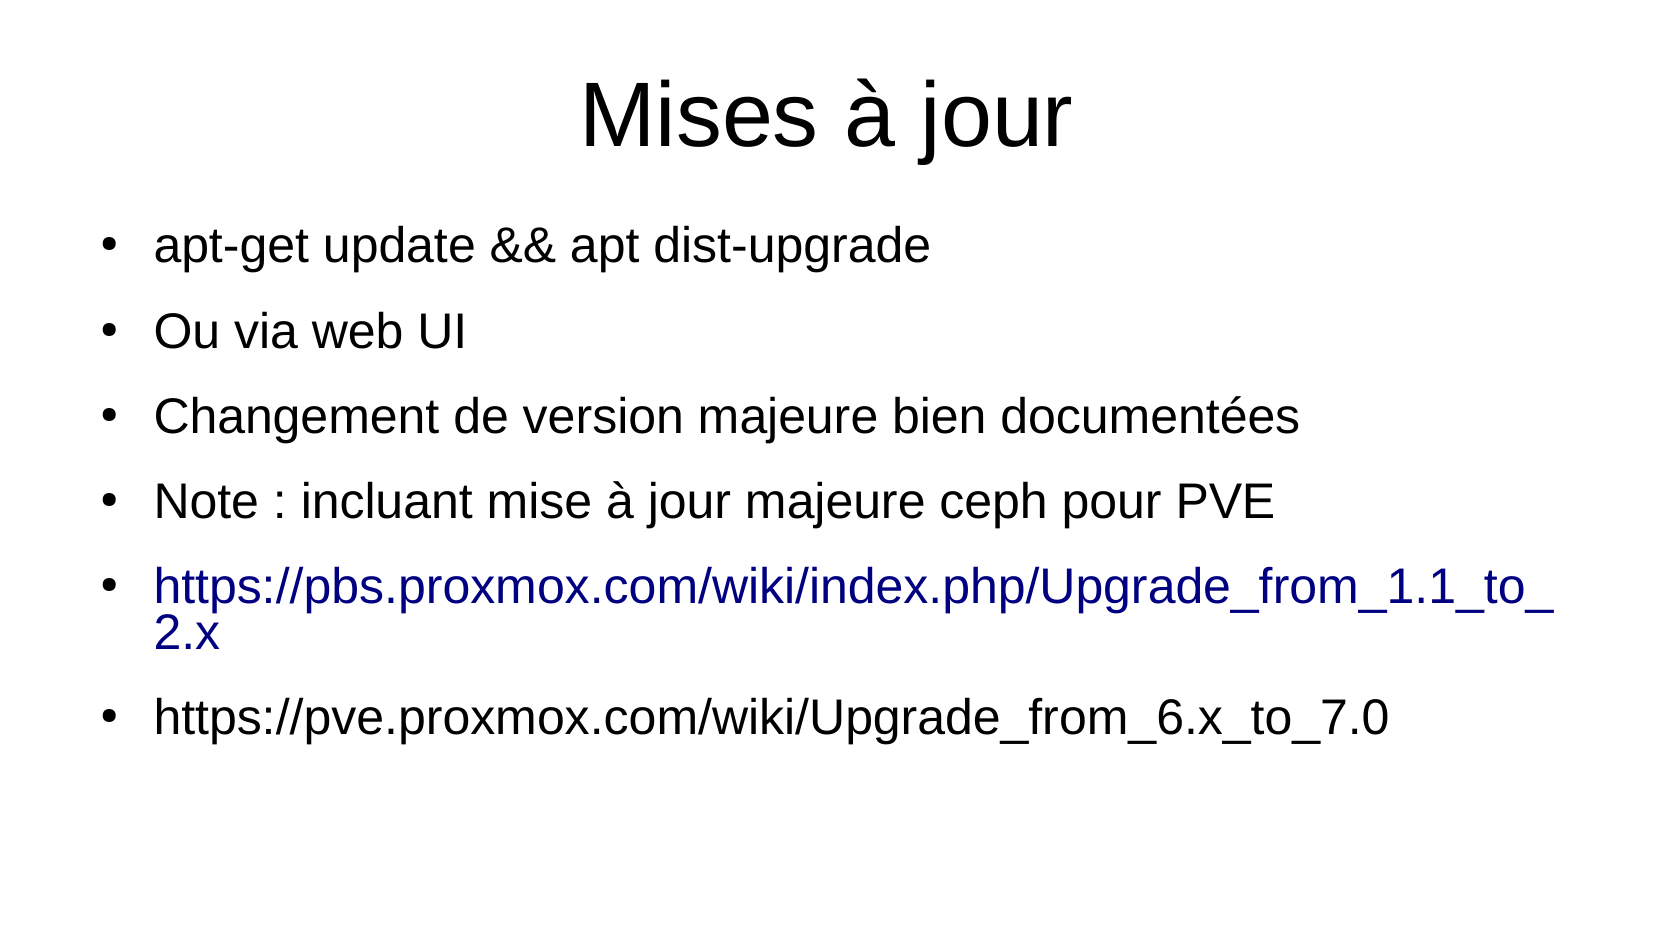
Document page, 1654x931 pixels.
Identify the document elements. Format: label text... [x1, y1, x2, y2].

title Mises à jour [82, 37, 1571, 193]
list apt-get update && apt dist-upgrade Ou via web UI Changement de version majeure bien documentées Note : incluant mise à jour majeure ceph pour PVE https://pbs.proxmox.com/wiki/index.php/Upgrade_from_1.1_to_2.x https://pve.proxmox.com/wiki/Upgrade_from_6.x_to_7.0 [82, 217, 1571, 758]
